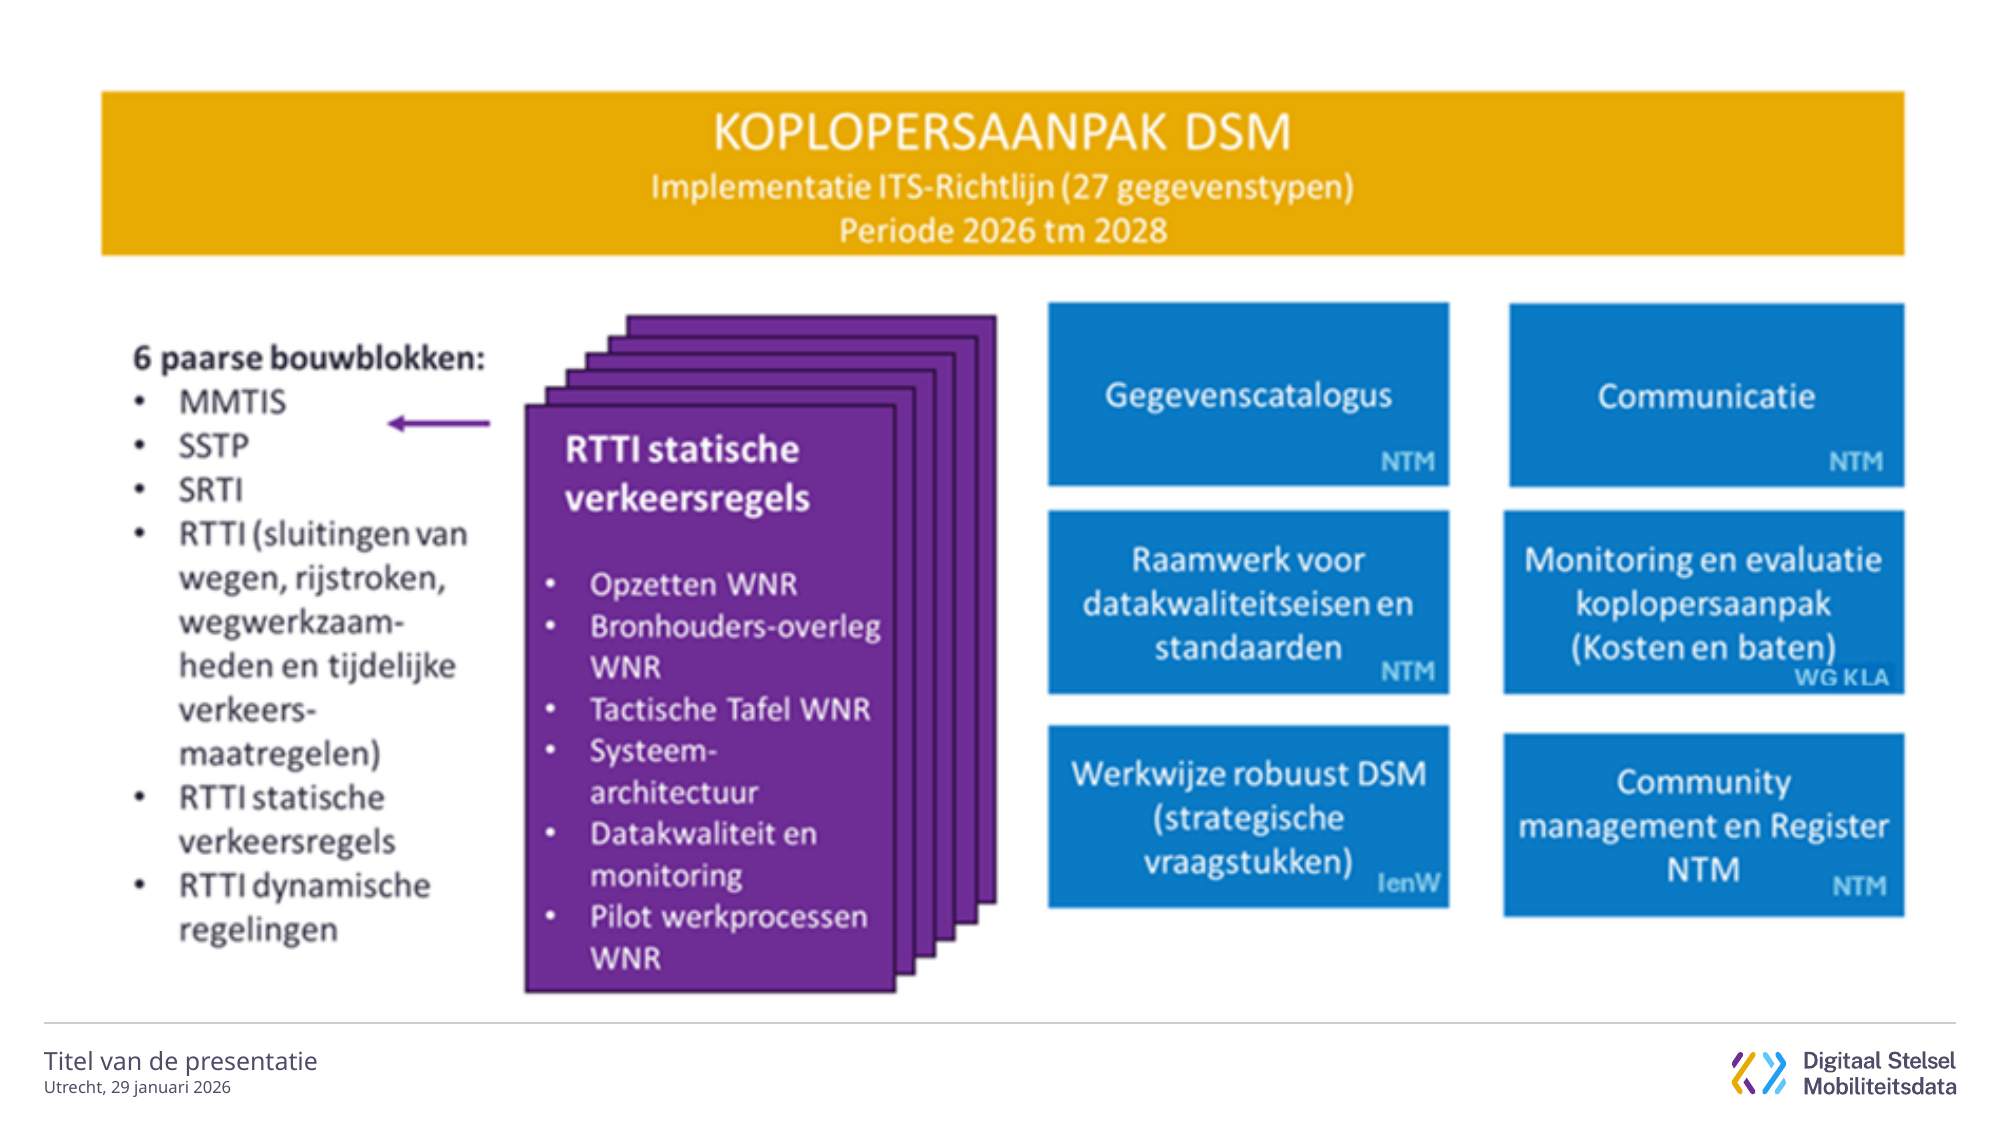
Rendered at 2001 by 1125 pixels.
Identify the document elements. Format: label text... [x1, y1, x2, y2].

text_box Utrecht, 29 januari 2026 [43, 1073, 494, 1100]
text_box Titel van de presentatie [43, 1044, 1001, 1072]
picture [59, 65, 1941, 1007]
